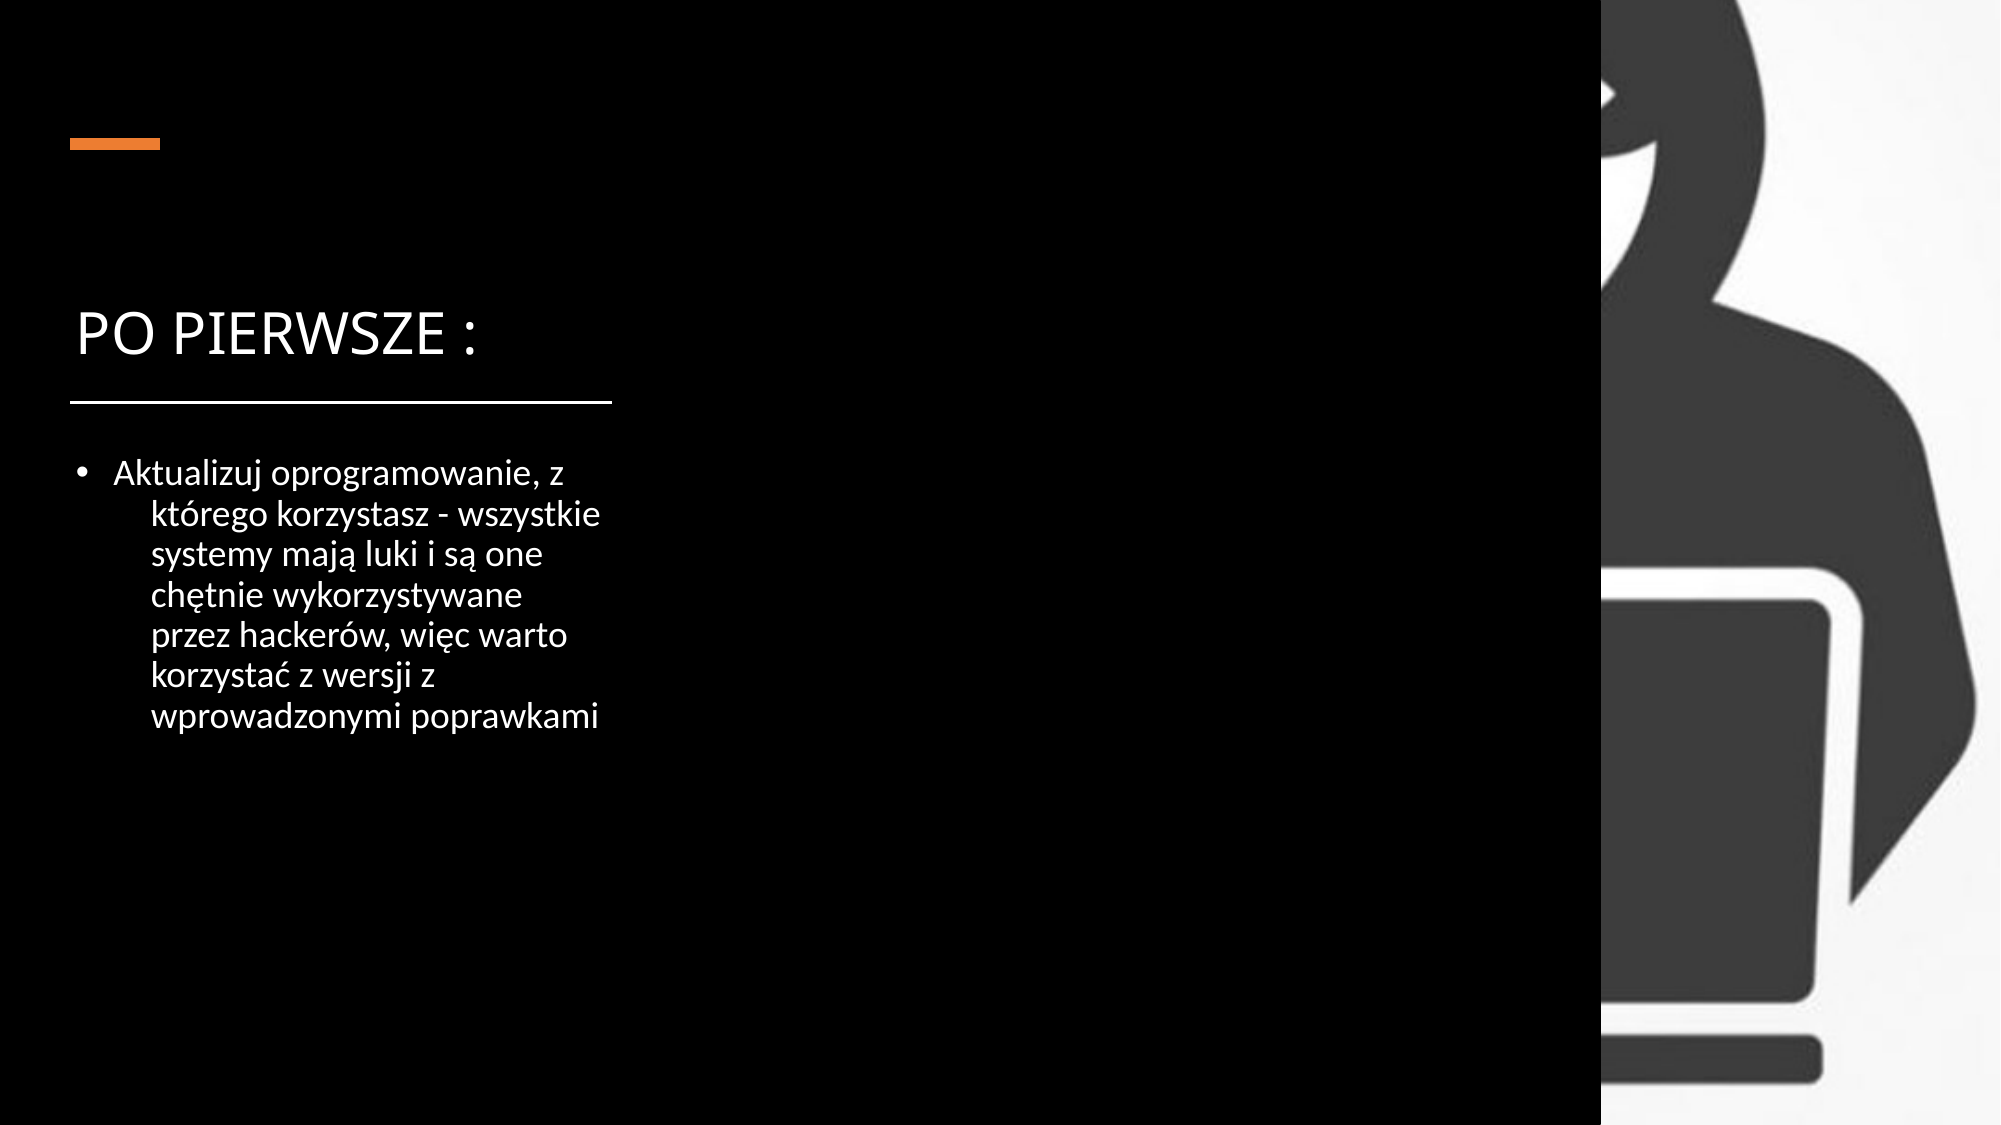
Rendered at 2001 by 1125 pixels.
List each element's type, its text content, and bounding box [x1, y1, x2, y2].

list Aktualizuj oprogramowanie, z którego korzystasz - wszystkie systemy mają luki i są one chętnie wykorzystywane przez hackerów, więc warto korzystać z wersji z wprowadzonymi poprawkami [60, 445, 626, 972]
title PO PIERWSZE : [60, 190, 625, 376]
text_box [0, 0, 1601, 1125]
picture [1601, 0, 2000, 1125]
